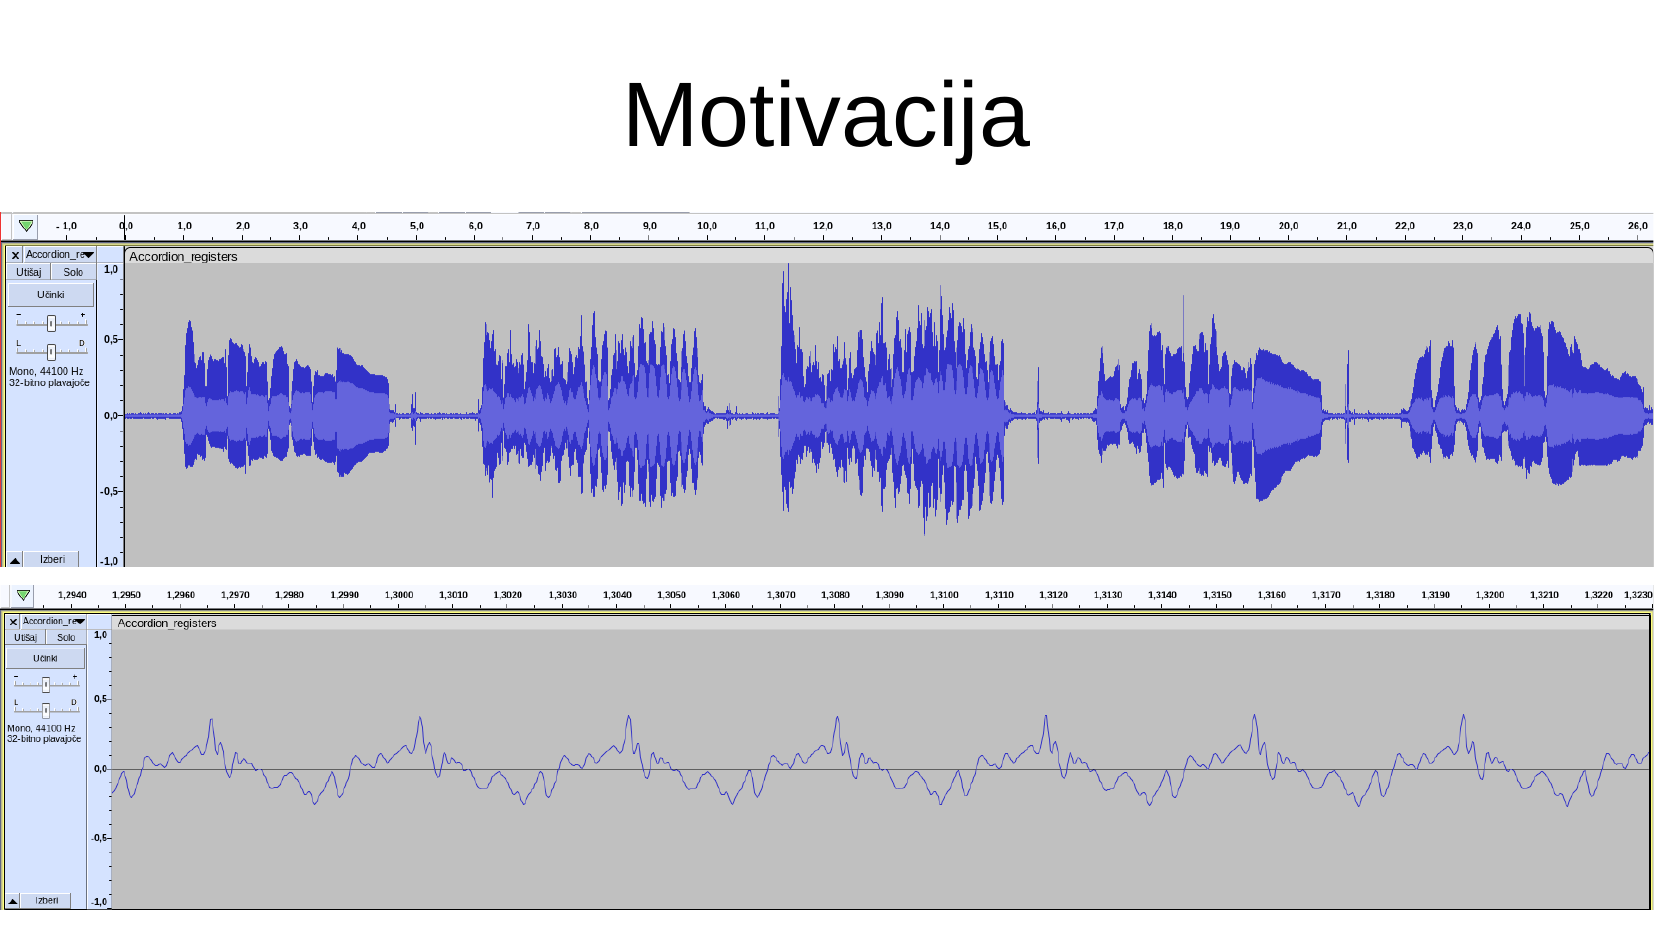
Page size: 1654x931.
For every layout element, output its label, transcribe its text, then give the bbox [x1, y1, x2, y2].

picture [0, 585, 1654, 910]
title Motivacija [82, 37, 1571, 193]
picture [0, 212, 1654, 567]
